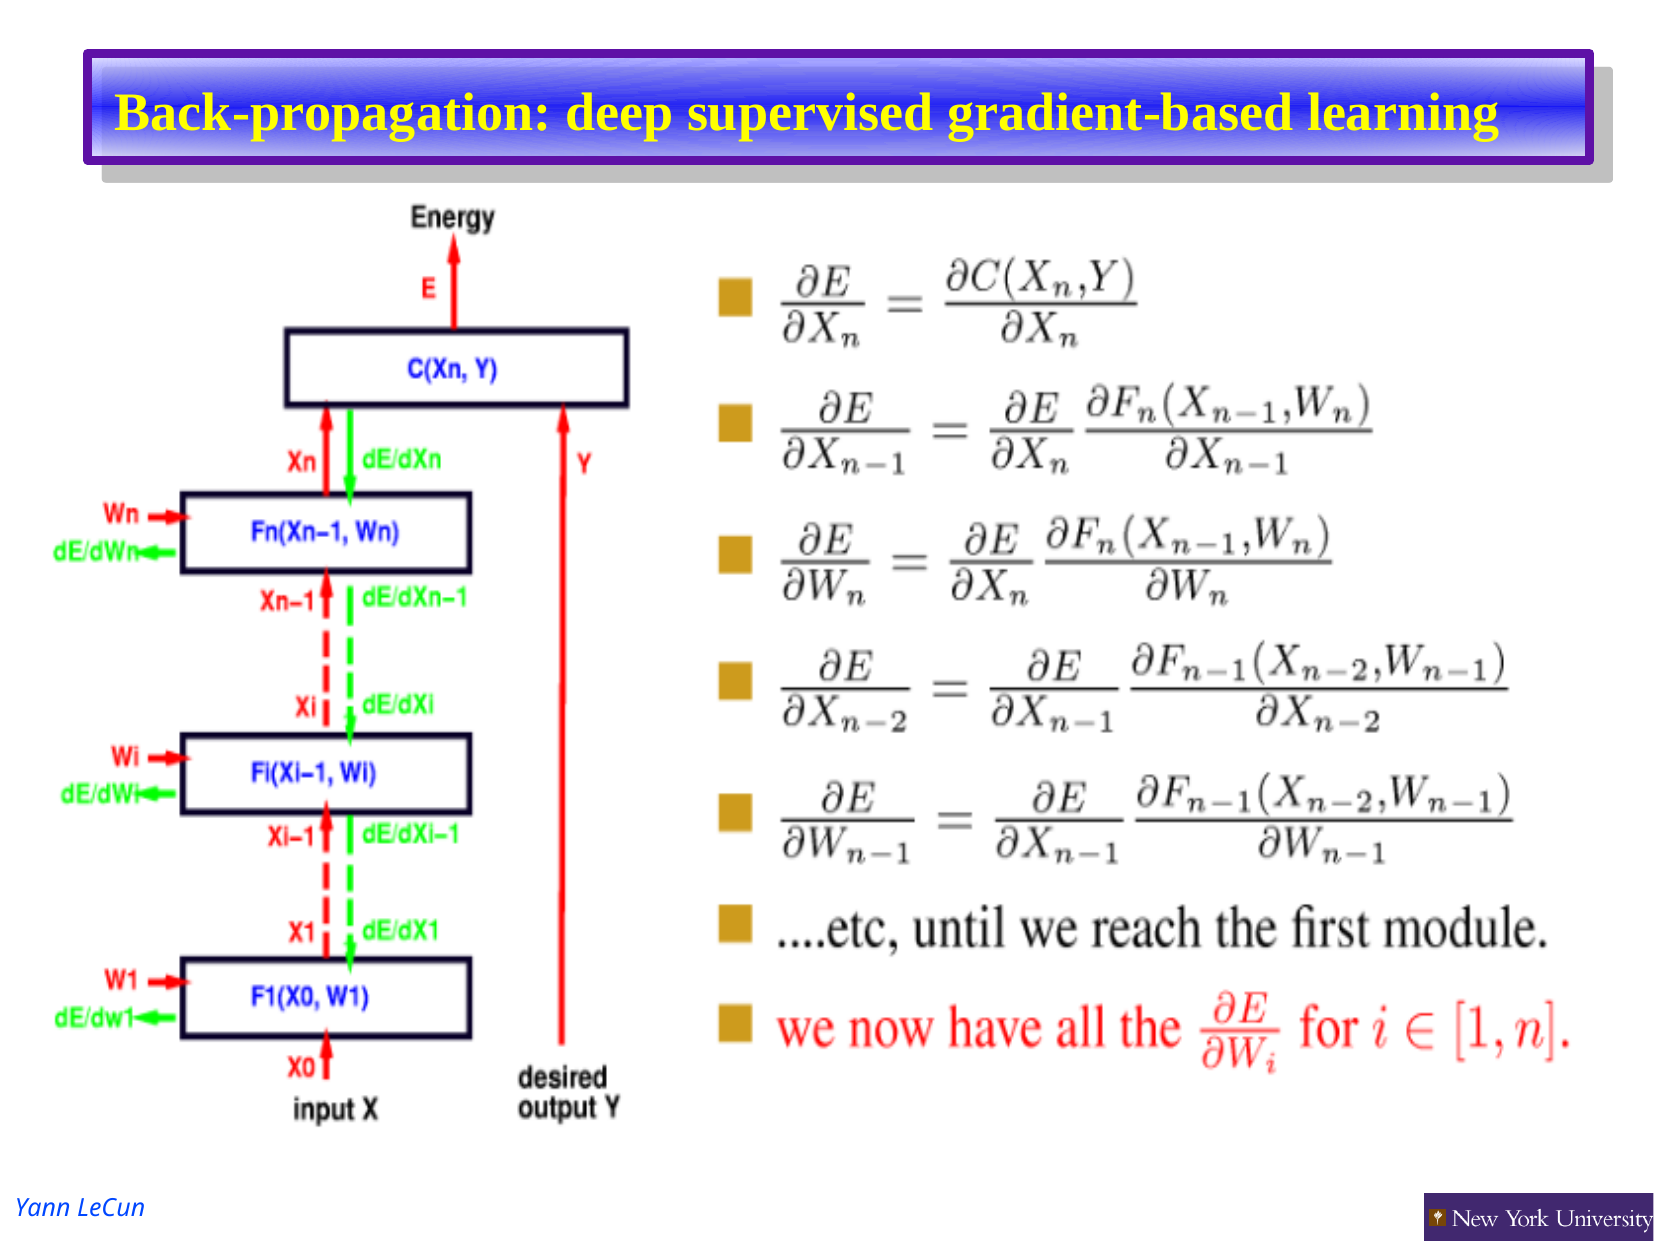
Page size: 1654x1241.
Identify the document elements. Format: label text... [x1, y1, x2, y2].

title Back-propagation: deep supervised gradient-based learning [87, 53, 1590, 161]
picture [1424, 1193, 1654, 1241]
picture [40, 191, 1615, 1189]
